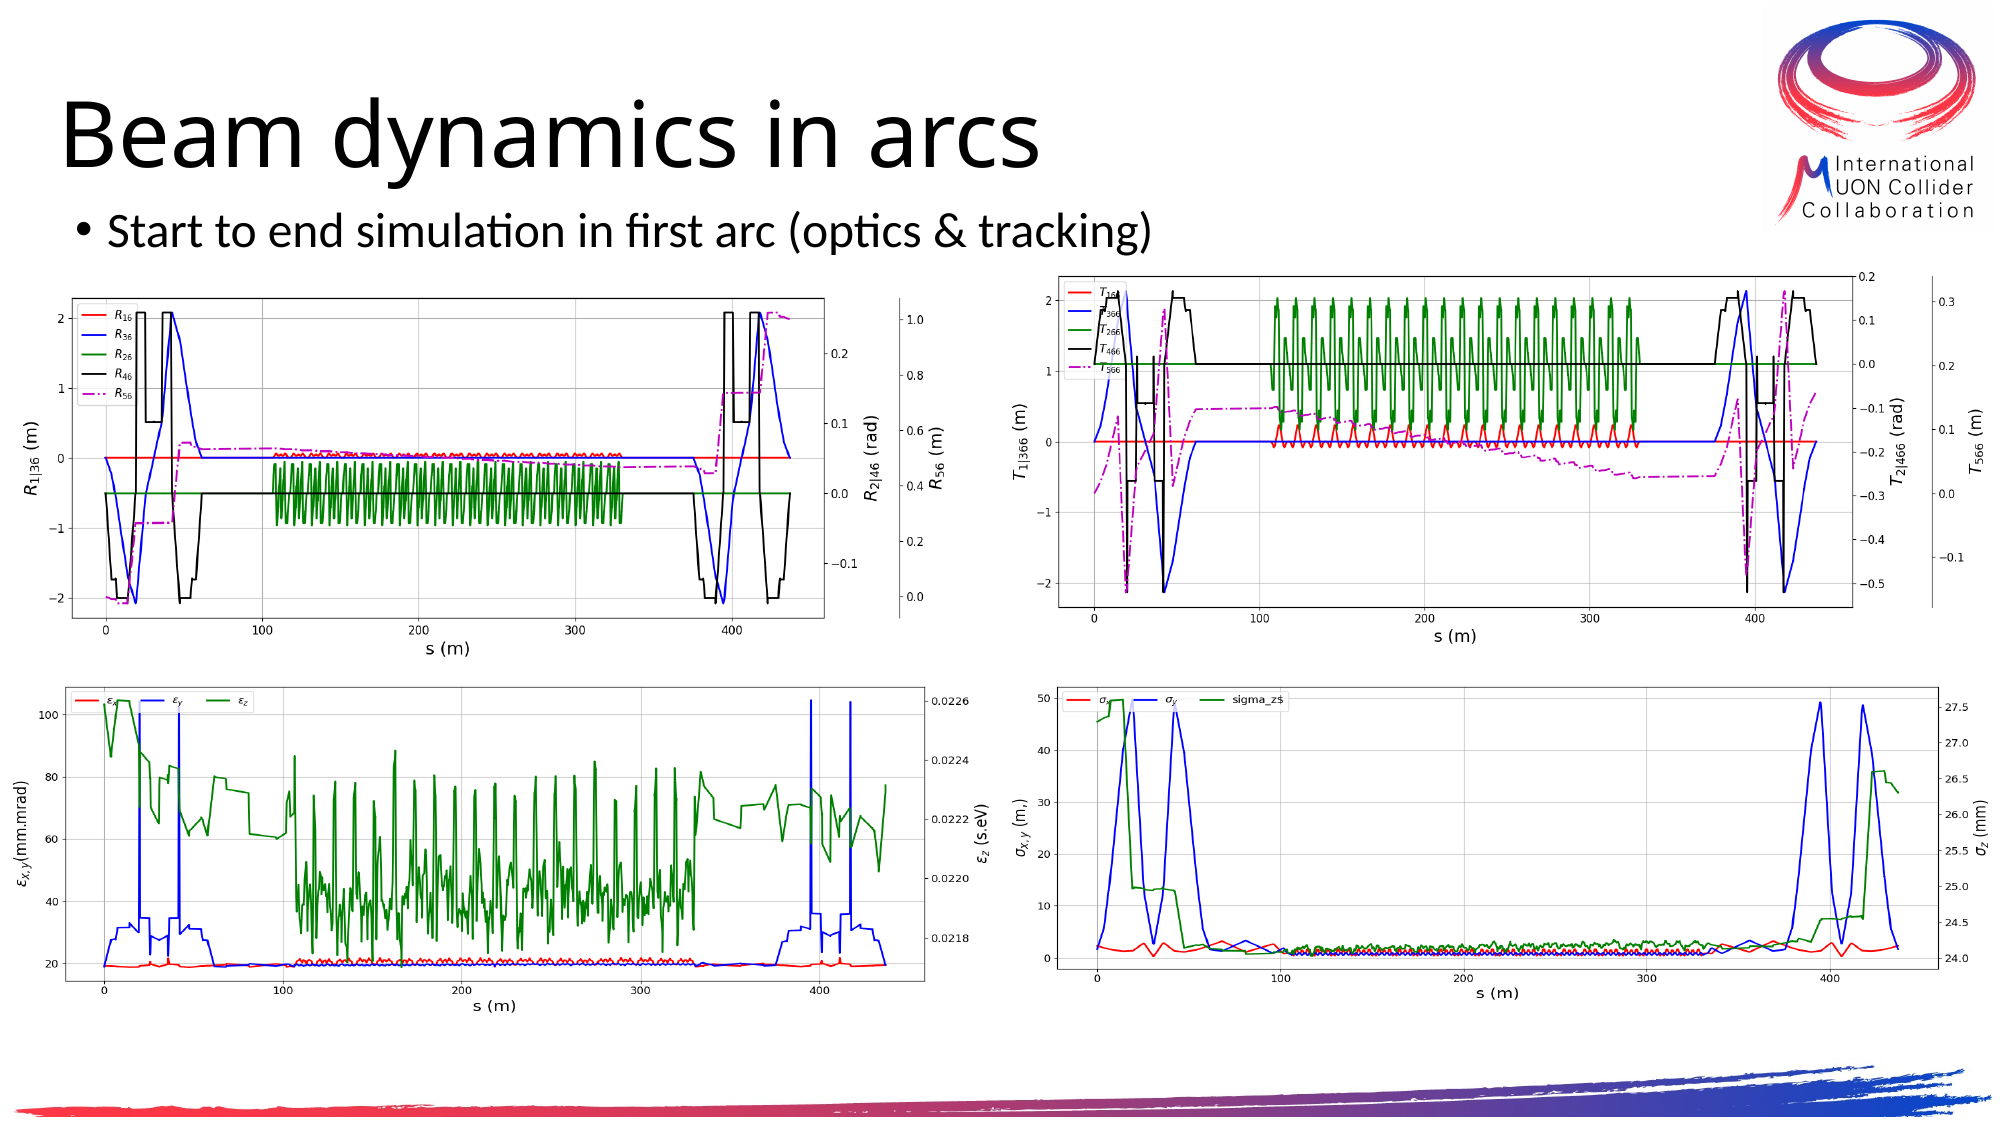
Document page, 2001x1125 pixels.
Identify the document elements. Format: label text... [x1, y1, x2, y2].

picture [0, 1058, 2000, 1117]
picture [1012, 686, 1988, 1000]
picture [13, 686, 989, 1013]
picture [1012, 272, 1983, 644]
list Start to end simulation in first arc (optics & tracking) [60, 197, 1325, 267]
picture [23, 297, 944, 658]
picture [1762, 2, 1994, 234]
title Beam dynamics in arcs [43, 20, 1735, 255]
